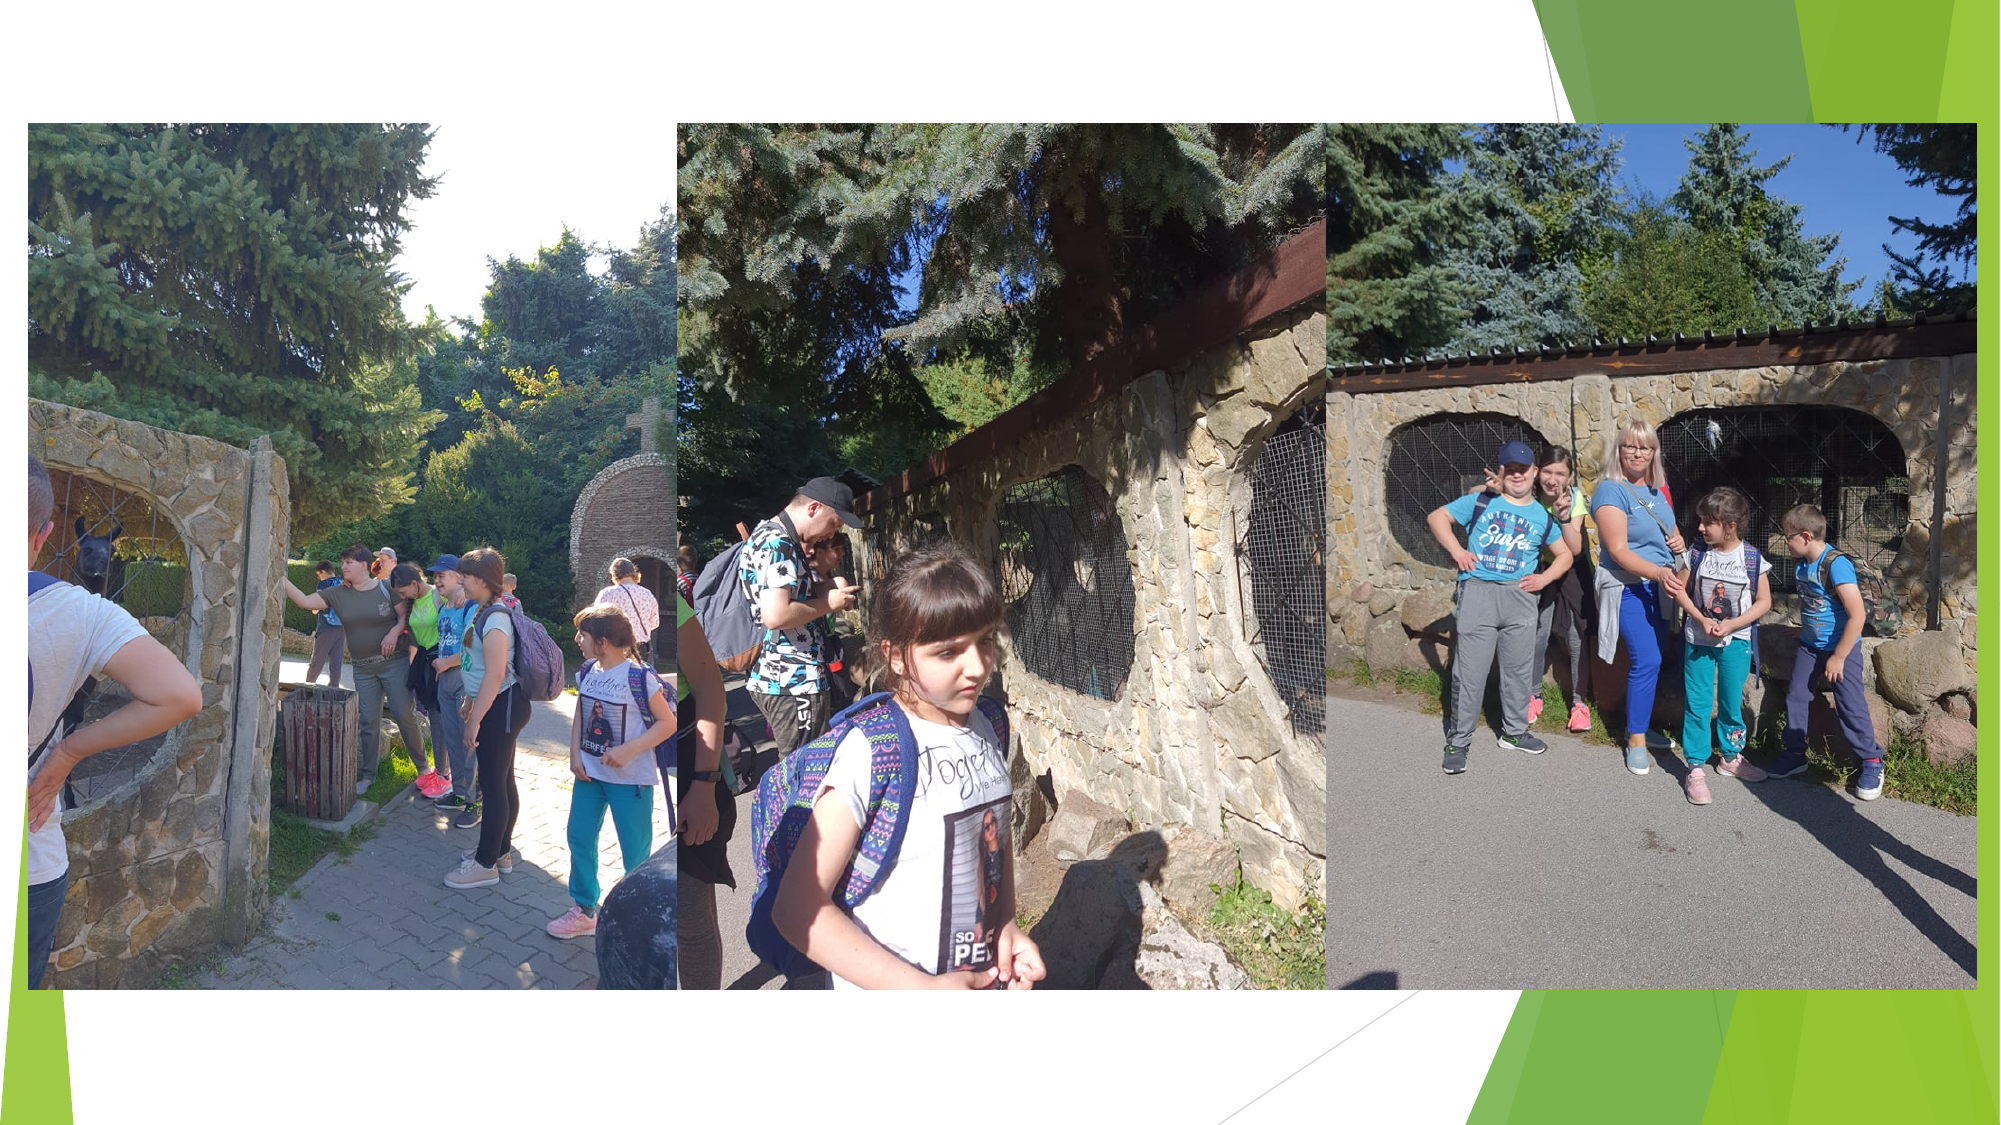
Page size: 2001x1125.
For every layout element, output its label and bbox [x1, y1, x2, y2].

picture [28, 123, 1977, 990]
